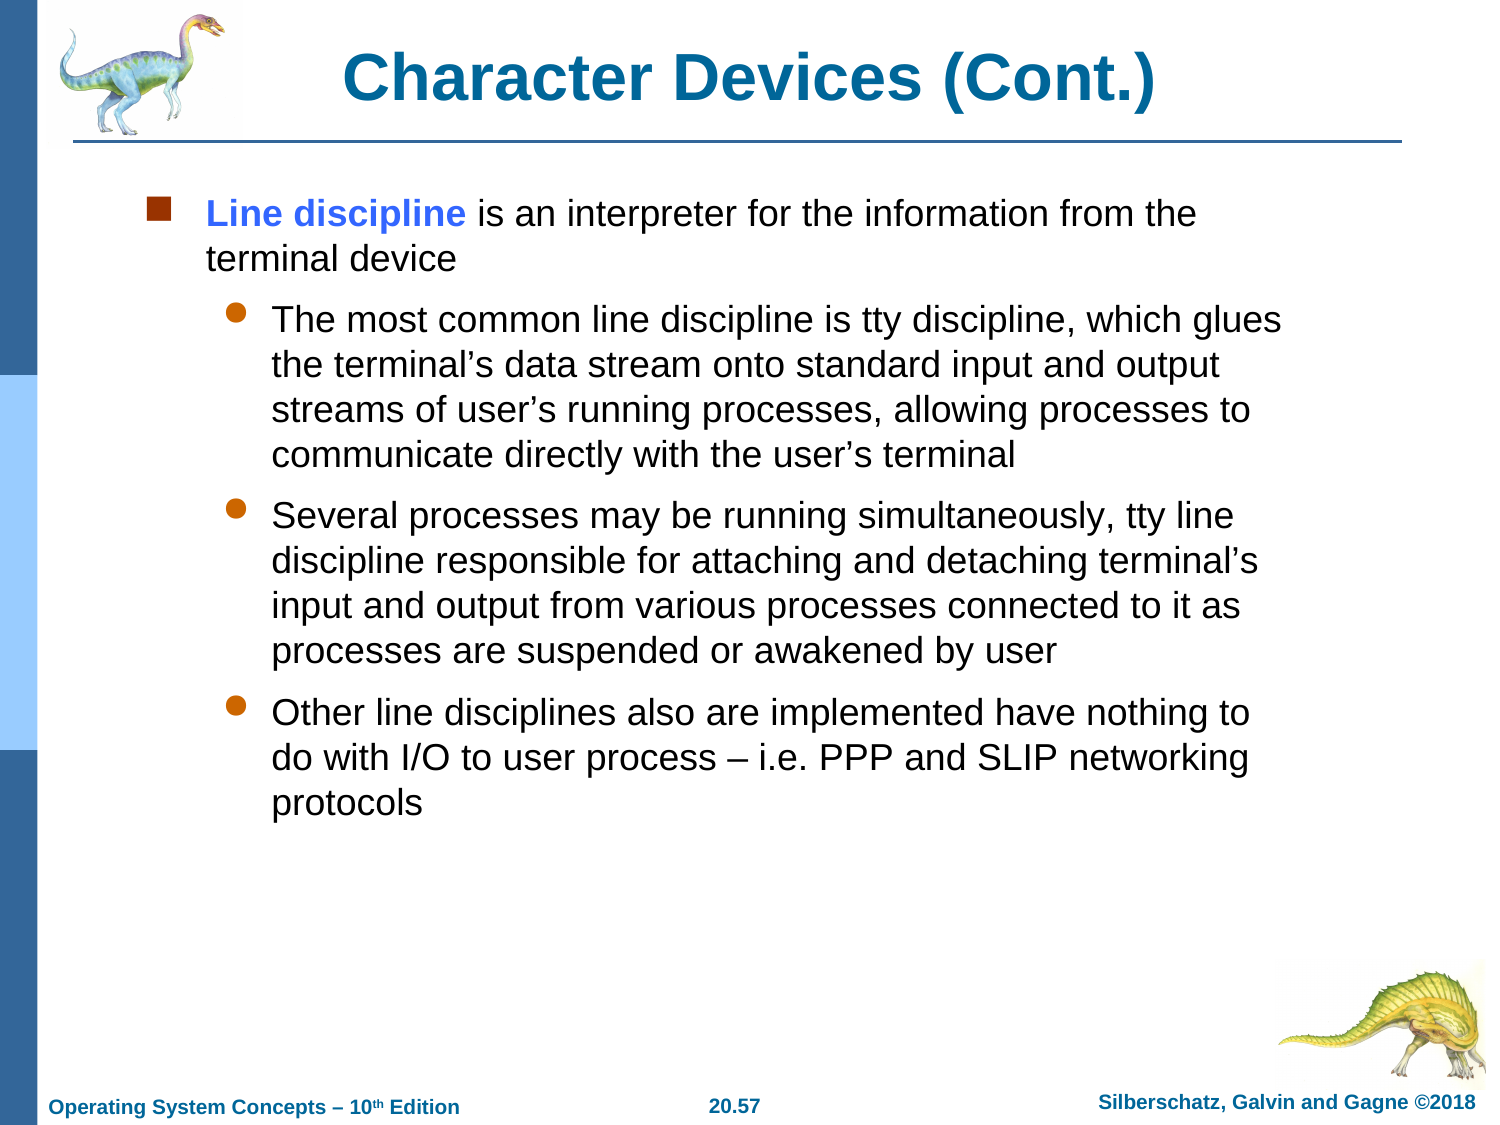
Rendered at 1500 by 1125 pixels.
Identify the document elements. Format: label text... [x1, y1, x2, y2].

list Line discipline is an interpreter for the information from the terminal device The most common line discipline is tty discipline, which glues the terminal’s data stream onto standard input and output streams of user’s running processes, allowing processes to communicate directly with the user’s terminal Several processes may be running simultaneously, tty line discipline responsible for attaching and detaching terminal’s input and output from various processes connected to it as processes are suspended or awakened by user Other line disciplines also are implemented have nothing to do with I/O to user process – i.e. PPP and SLIP networking protocols [134, 180, 1317, 925]
picture [1275, 959, 1486, 1090]
title Character Devices (Cont.) [75, 26, 1426, 122]
picture [1415, 1094, 1423, 1099]
picture [46, 0, 243, 149]
